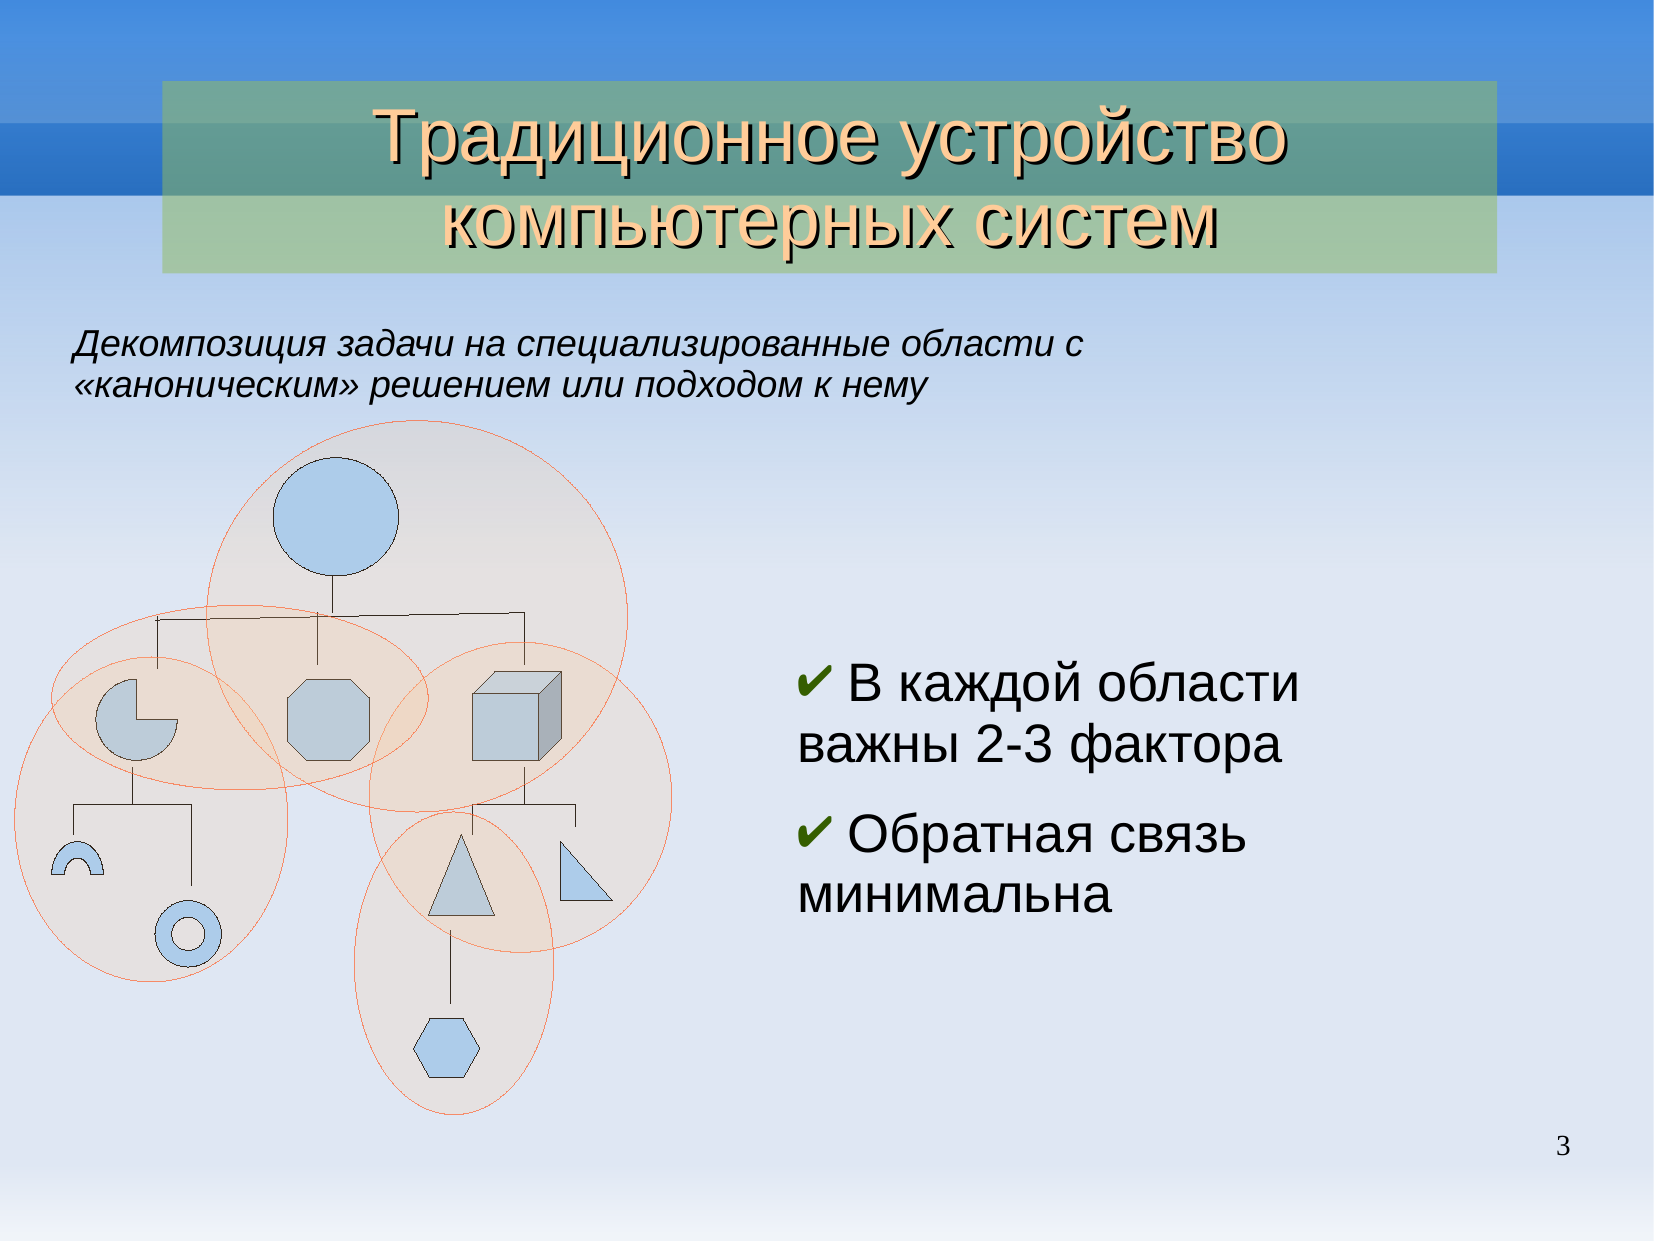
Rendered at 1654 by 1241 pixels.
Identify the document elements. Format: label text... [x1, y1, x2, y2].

text_box Декомпозиция задачи на специализированные области с «каноническим» решением или подходом к нему [59, 314, 1204, 413]
title Традиционное устройство компьютерных систем [162, 81, 1498, 274]
text_box [14, 420, 672, 1115]
text_box В каждой области важны 2-3 фактора Обратная связь минимальна [782, 645, 1477, 932]
picture [0, 0, 1654, 1241]
